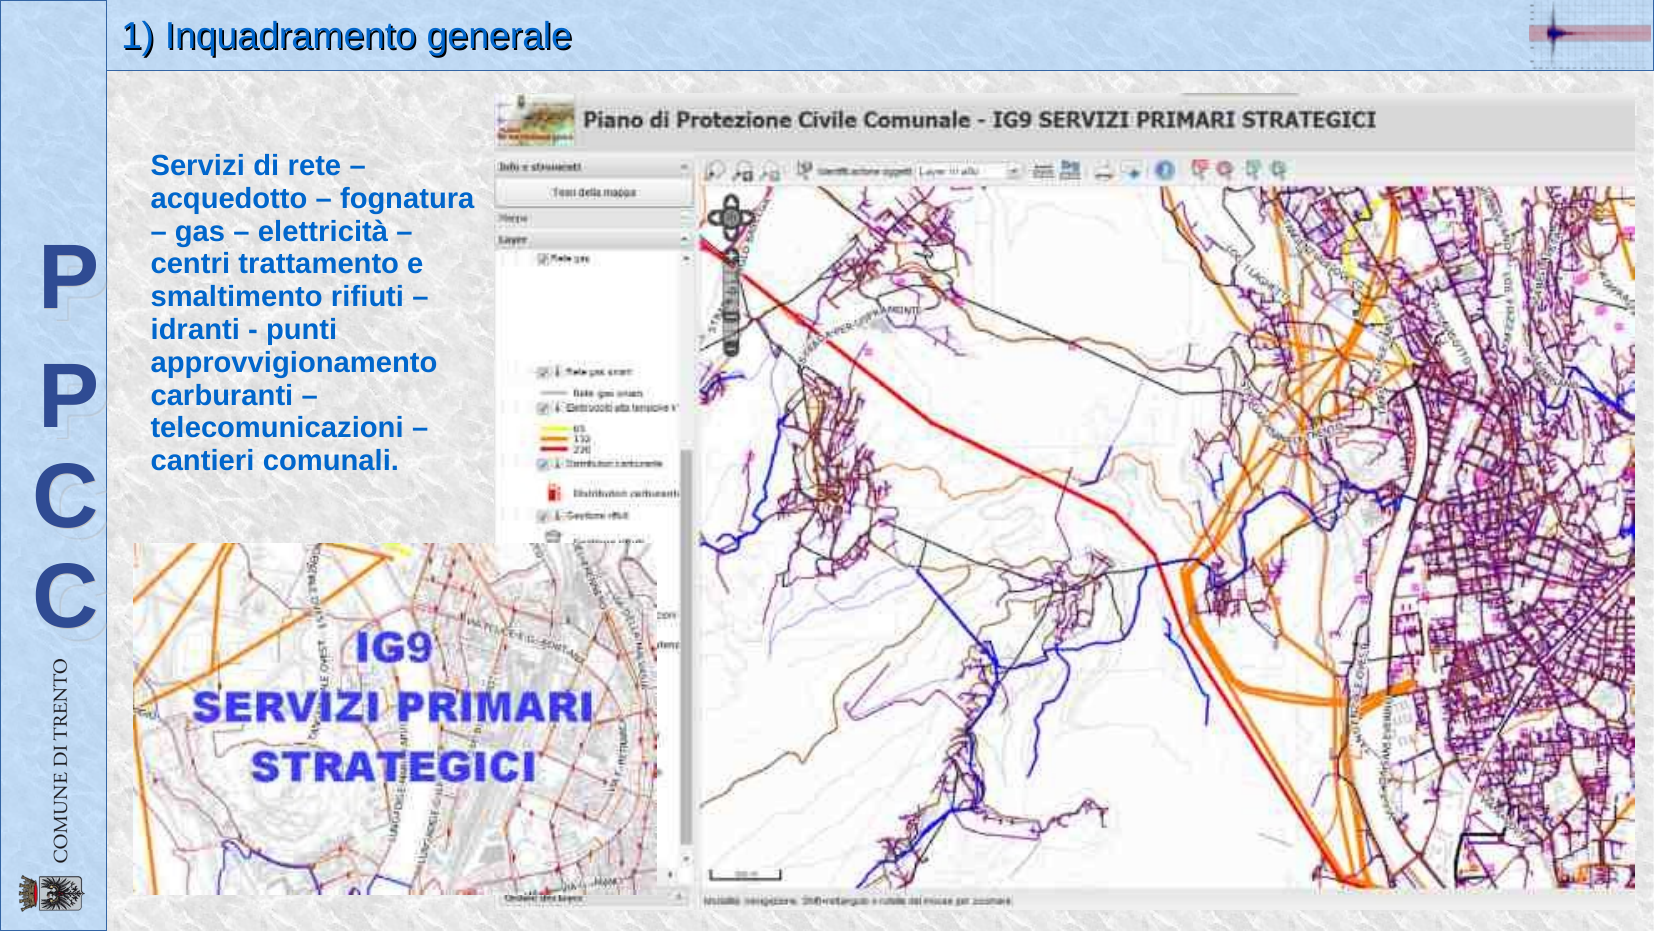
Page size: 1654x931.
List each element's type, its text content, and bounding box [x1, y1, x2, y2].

picture [19, 660, 85, 912]
picture [107, 0, 1654, 931]
text_box Servizi di rete –acquedotto – fognatura – gas – elettricità – centri trattamento e smaltimento rifiuti – idranti - punti approvvigionamento carburanti – telecomunicazioni – cantieri comunali. [135, 141, 494, 492]
text_box 1) Inquadramento generale [106, 0, 1529, 71]
